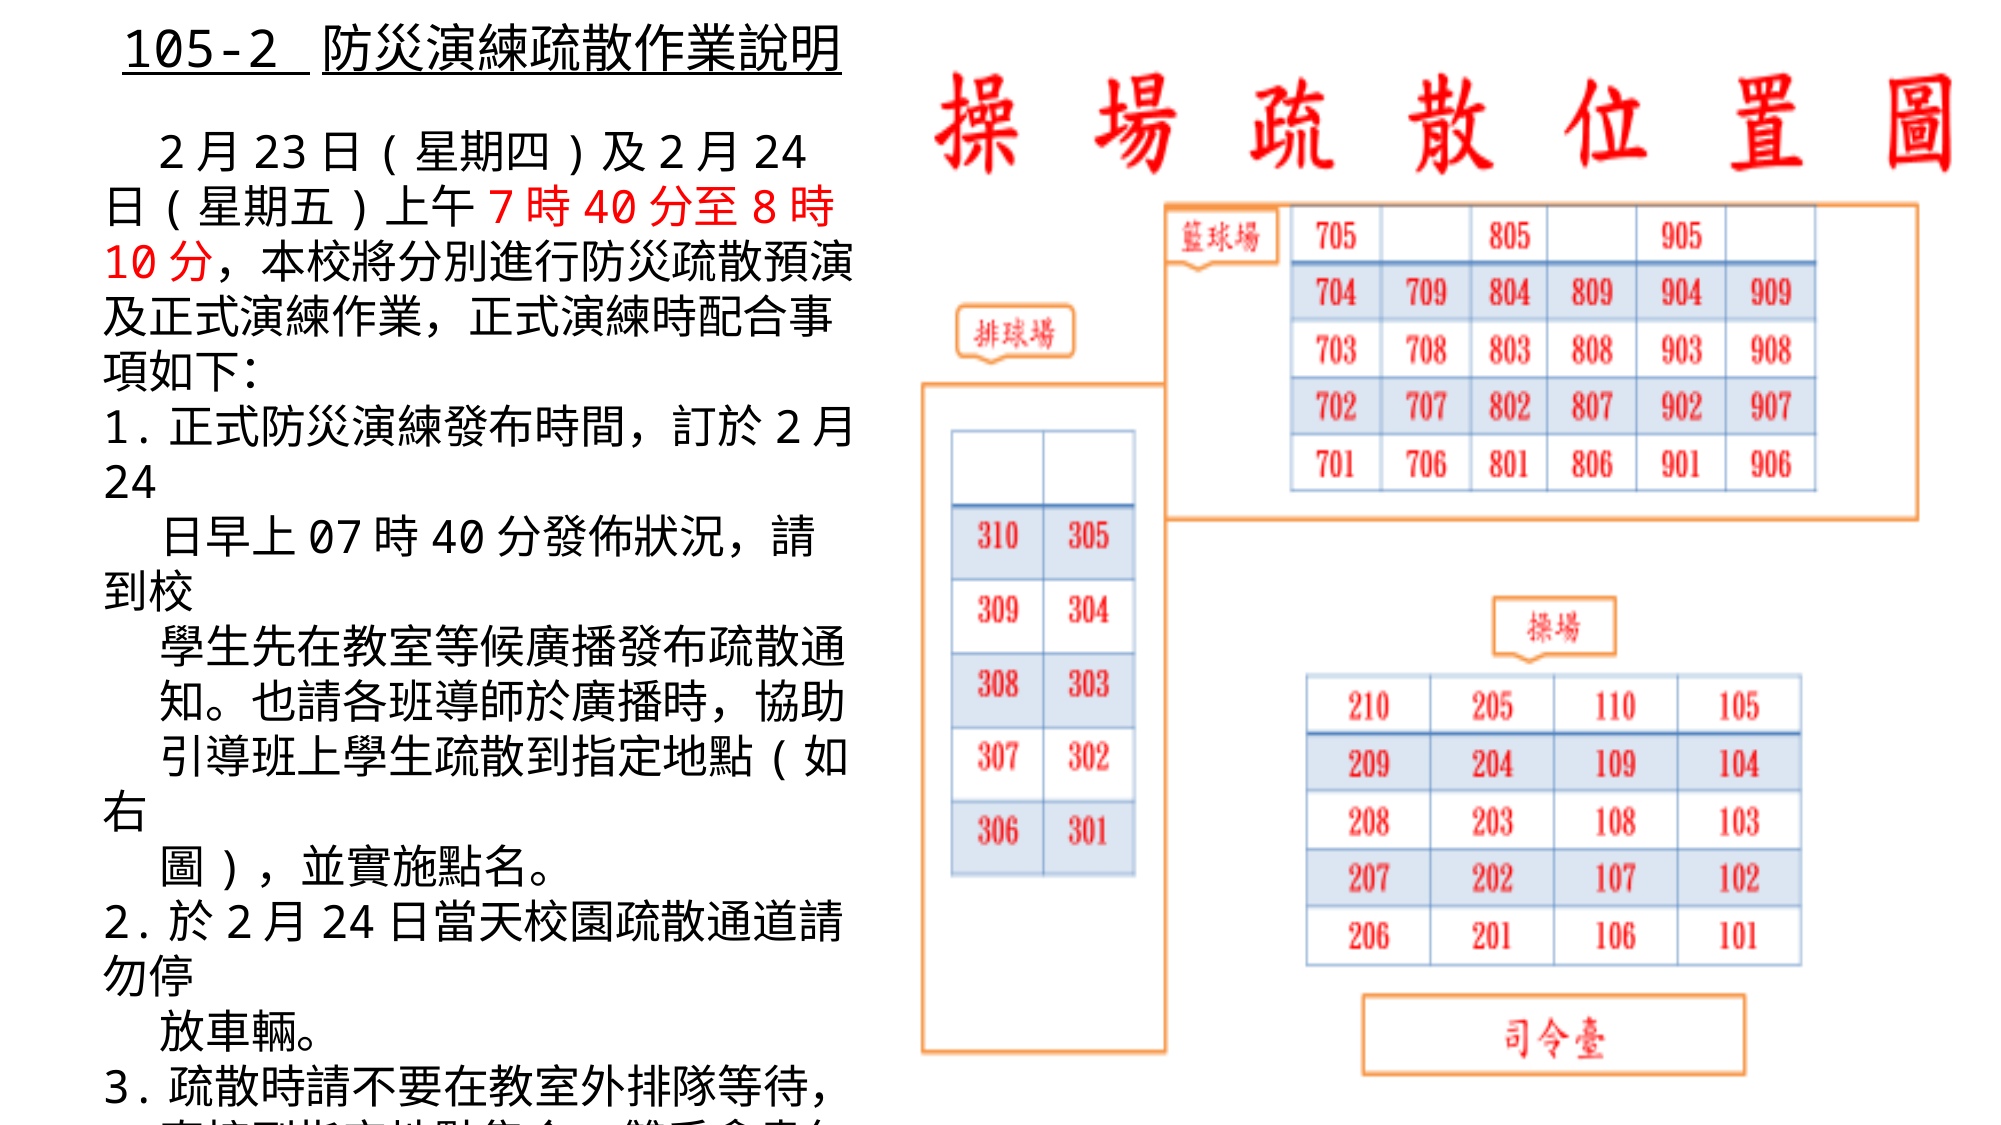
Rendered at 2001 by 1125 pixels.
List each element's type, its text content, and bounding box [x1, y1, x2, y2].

picture [901, 36, 2000, 1104]
text_box 105-2 防災演練疏散作業說明 2月23日(星期四)及2月24日(星期五)上午7時40分至8時10分，本校將分別進行防災疏散預演及正式演練作業，正式演練時配合事項如下： 1.正式防災演練發布時間，訂於2月24 日早上07時40分發佈狀況，請到校 學生先在教室等候廣播發布疏散通 知。也請各班導師於廣播時，協助 引導班上學生疏散到指定地點(如右 圖)，並實施點名。 2.於2月24日當天校園疏散通道請勿停 放車輛。 3.疏散時請不要在教室外排隊等待， 直接到指定地點集合(雙手拿書包置 頭頂下樓，至空曠處後即可拿下書 包)。 4.請老師與同學一起進行防災演練及 疏散動作，以確保自身安全。 [87, 8, 876, 1125]
